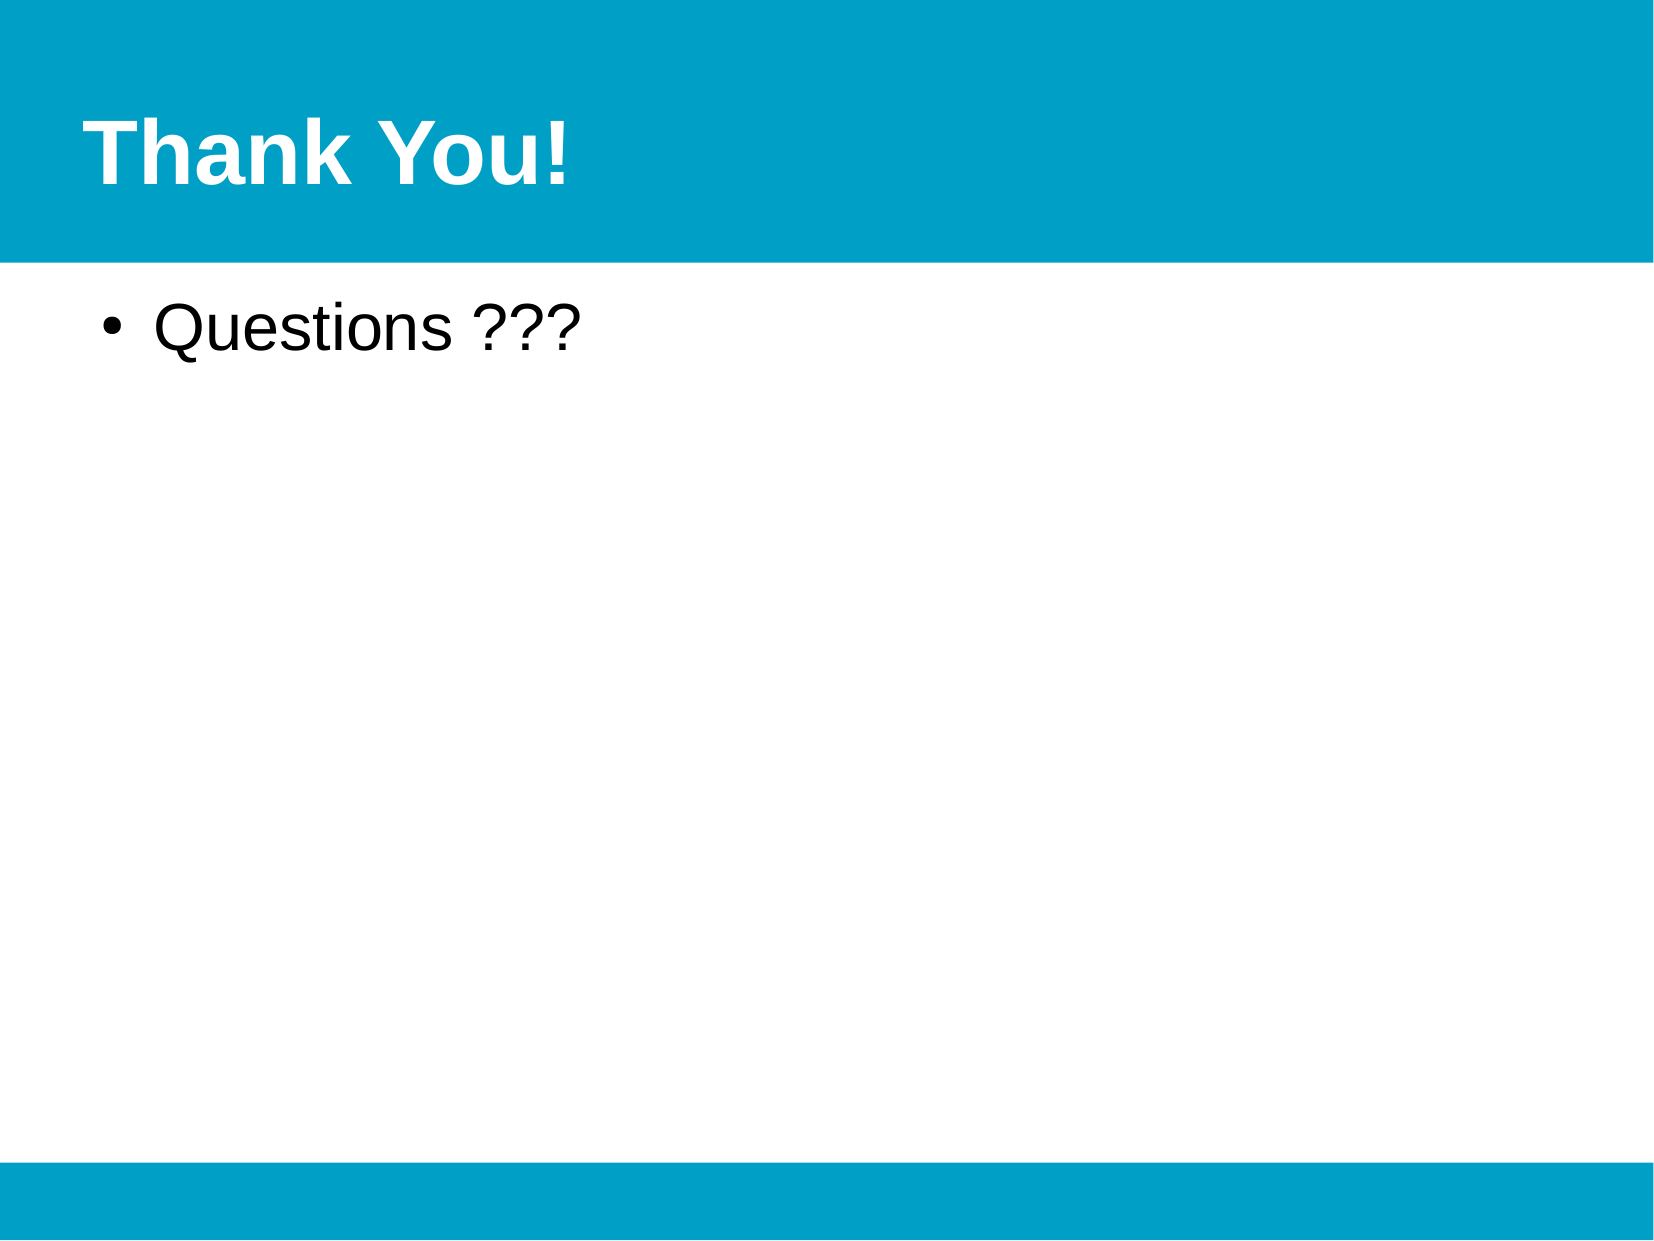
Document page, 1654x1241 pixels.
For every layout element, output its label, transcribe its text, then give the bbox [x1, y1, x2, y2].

list Questions ??? [82, 290, 1571, 1094]
title Thank You! [82, 56, 1571, 250]
